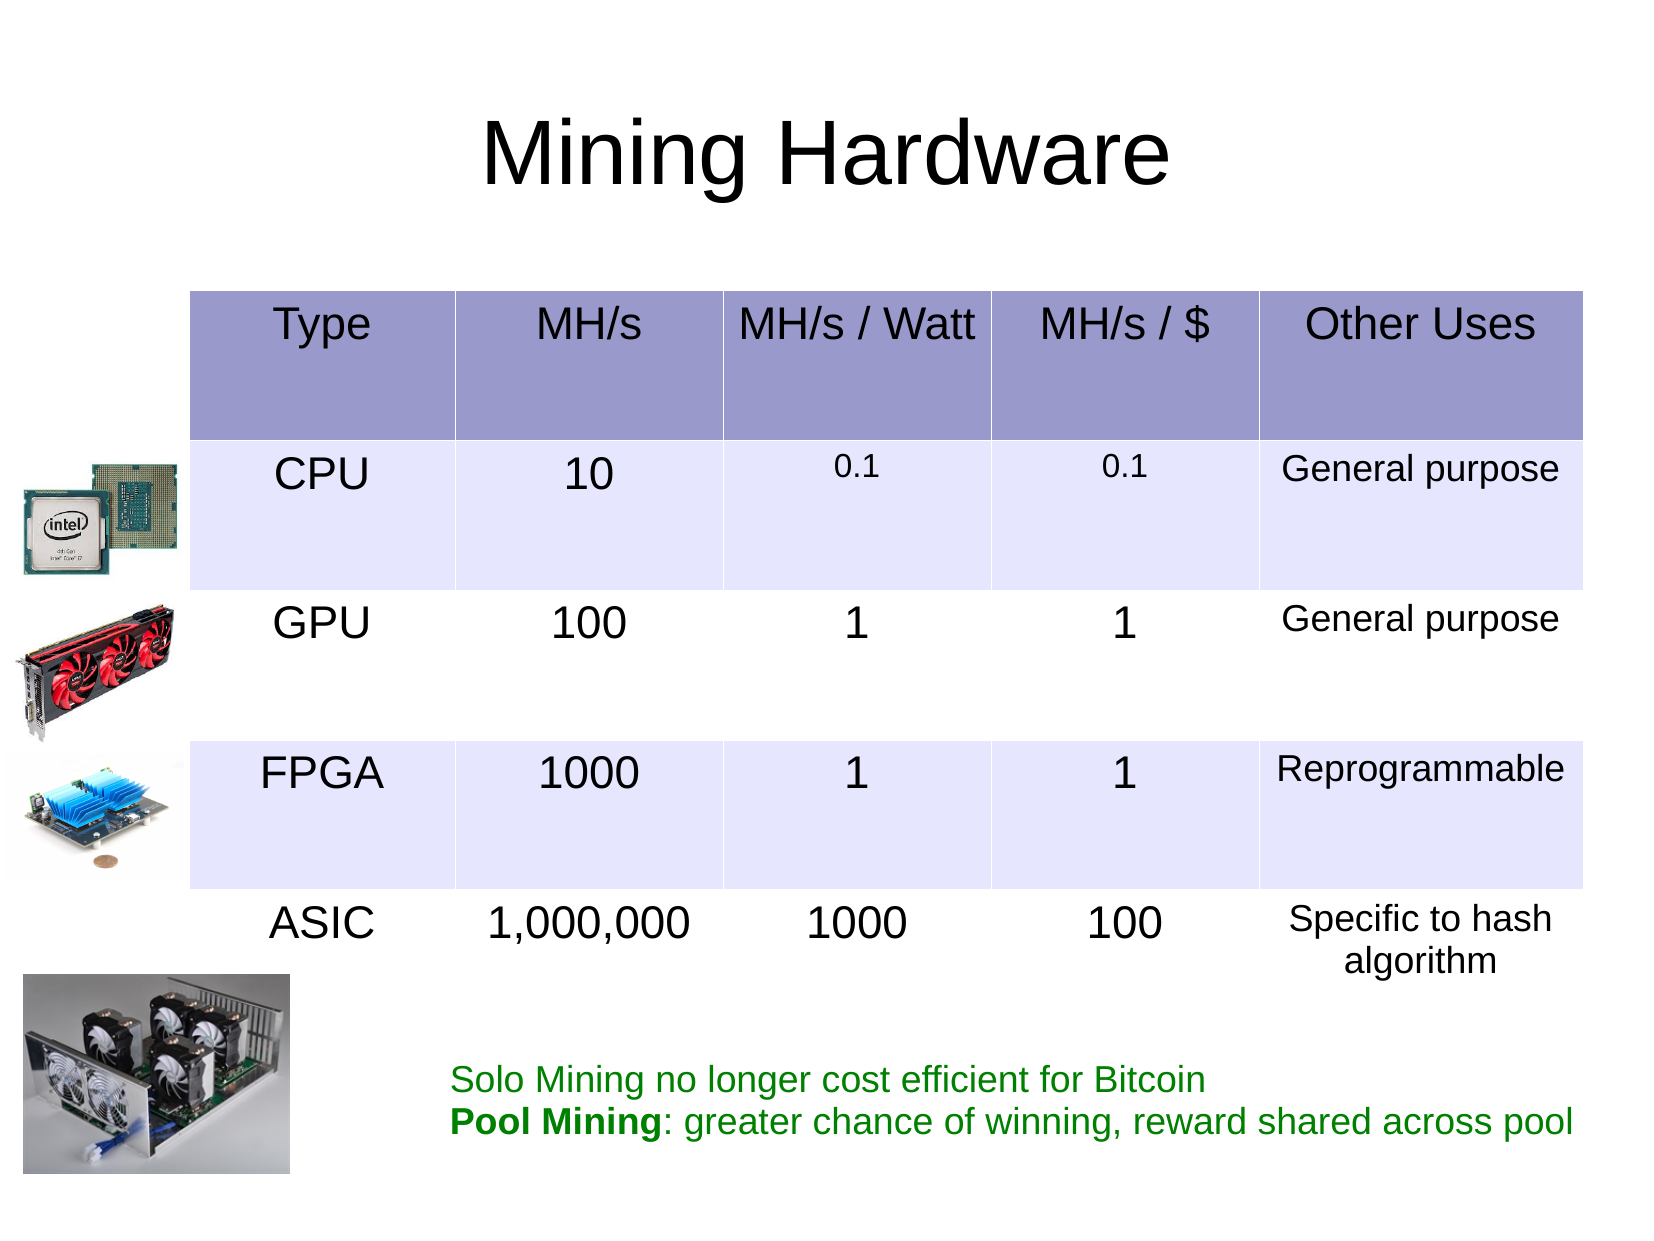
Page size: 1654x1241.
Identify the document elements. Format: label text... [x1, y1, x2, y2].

table_cell 0.1 [724, 441, 991, 590]
table_cell 100 [992, 890, 1259, 1039]
table_cell FPGA [190, 741, 455, 889]
table_cell ASIC [190, 890, 455, 1039]
table_cell GPU [190, 591, 455, 740]
table_cell 1000 [456, 741, 723, 889]
table_header MH/s / Watt [724, 291, 991, 440]
text_box Solo Mining no longer cost efficient for Bitcoin Pool Mining: greater chance of winning, reward shared across pool [434, 1051, 1589, 1150]
table_cell General purpose [1260, 441, 1583, 590]
table_header MH/s [456, 291, 723, 440]
table_cell Specific to hash algorithm [1260, 890, 1583, 1039]
table_cell 1 [724, 591, 991, 740]
picture [11, 598, 178, 746]
table_header Other Uses [1260, 291, 1583, 440]
picture [17, 449, 184, 589]
table_cell 1 [992, 591, 1259, 740]
table_cell 1 [992, 741, 1259, 889]
table_header MH/s / $ [992, 291, 1259, 440]
table_cell 1000 [724, 890, 991, 1039]
table_header Type [190, 291, 455, 440]
table_cell 10 [456, 441, 723, 590]
table_cell CPU [190, 441, 455, 590]
table_cell 1 [724, 741, 991, 889]
table_cell 1,000,000 [456, 890, 723, 1039]
table_cell 0.1 [992, 441, 1259, 590]
picture [23, 974, 290, 1174]
title Mining Hardware [82, 49, 1571, 257]
table_cell General purpose [1260, 591, 1583, 740]
picture [5, 749, 184, 883]
table_cell Reprogrammable [1260, 741, 1583, 889]
table_cell 100 [456, 591, 723, 740]
